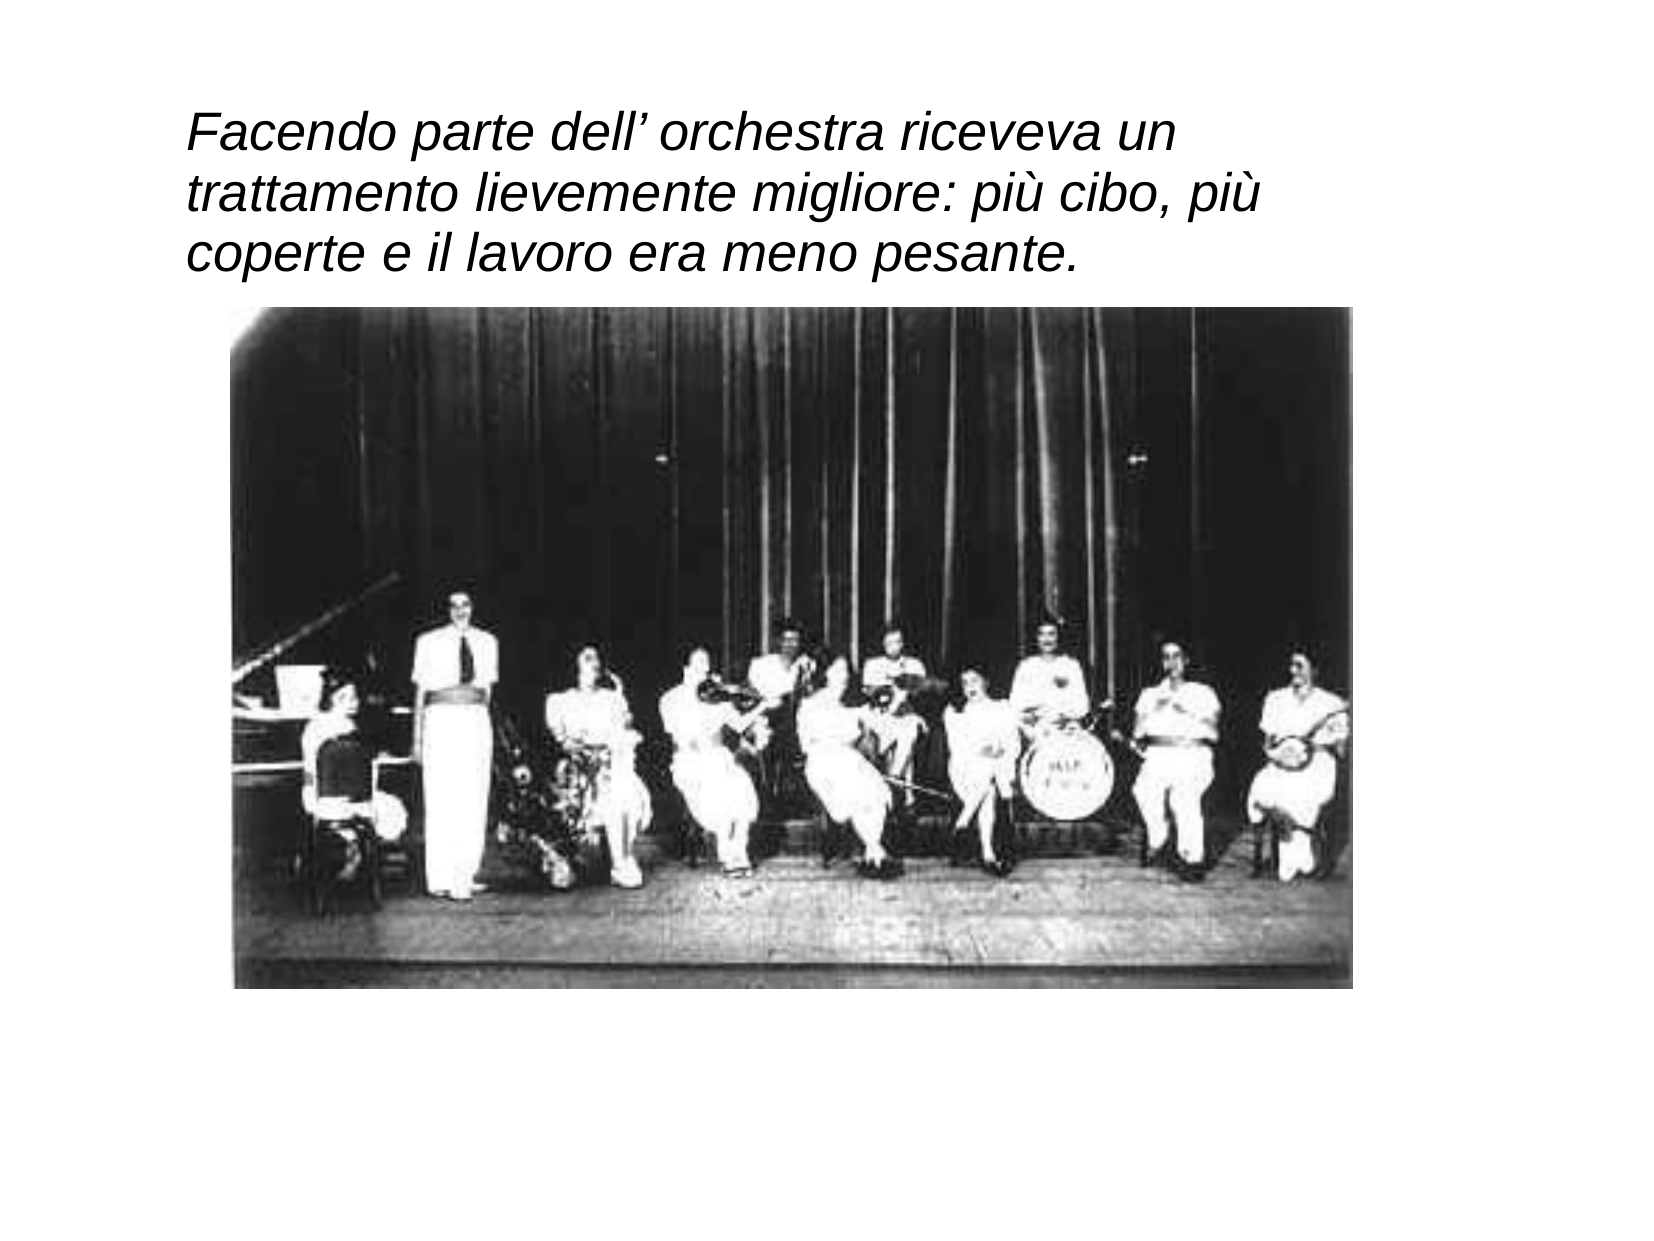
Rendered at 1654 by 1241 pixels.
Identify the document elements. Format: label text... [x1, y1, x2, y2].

picture [230, 307, 1353, 989]
text_box Facendo parte dell’ orchestra riceveva un trattamento lievemente migliore: più cibo, più coperte e il lavoro era meno pesante. [171, 94, 1469, 299]
